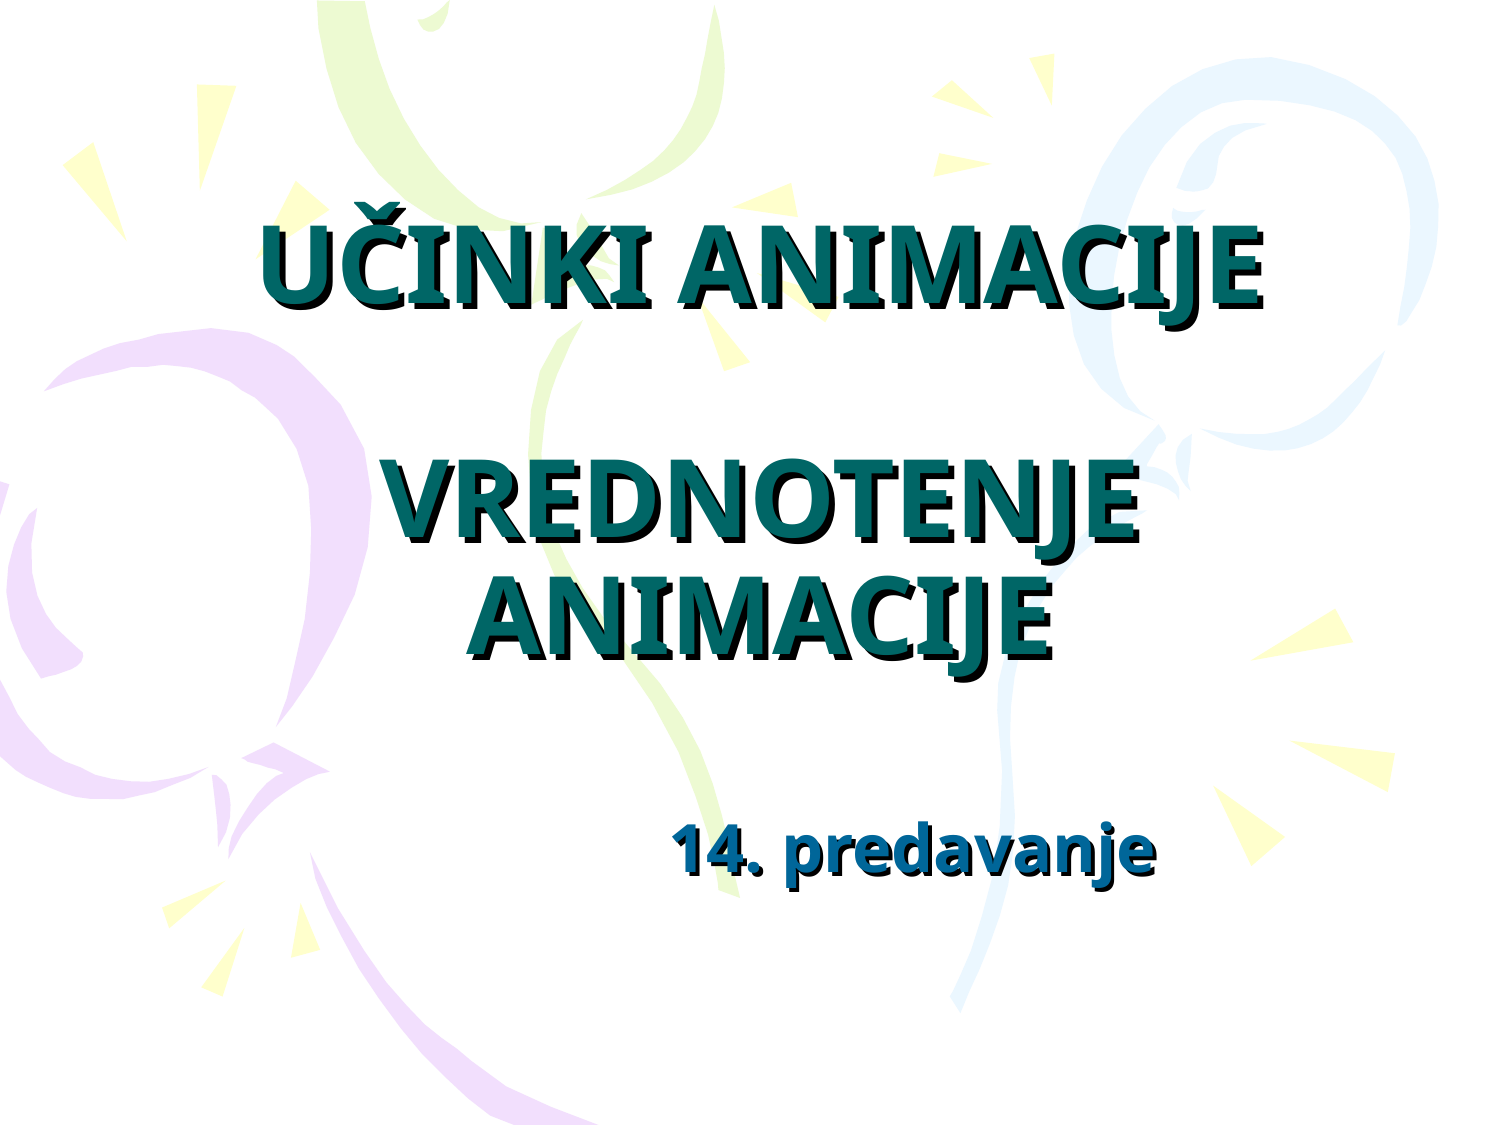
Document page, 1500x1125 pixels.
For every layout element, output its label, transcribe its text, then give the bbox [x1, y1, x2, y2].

subtitle 14. predavanje [408, 702, 1417, 946]
title UČINKI ANIMACIJE VREDNOTENJE ANIMACIJE [100, 97, 1419, 686]
